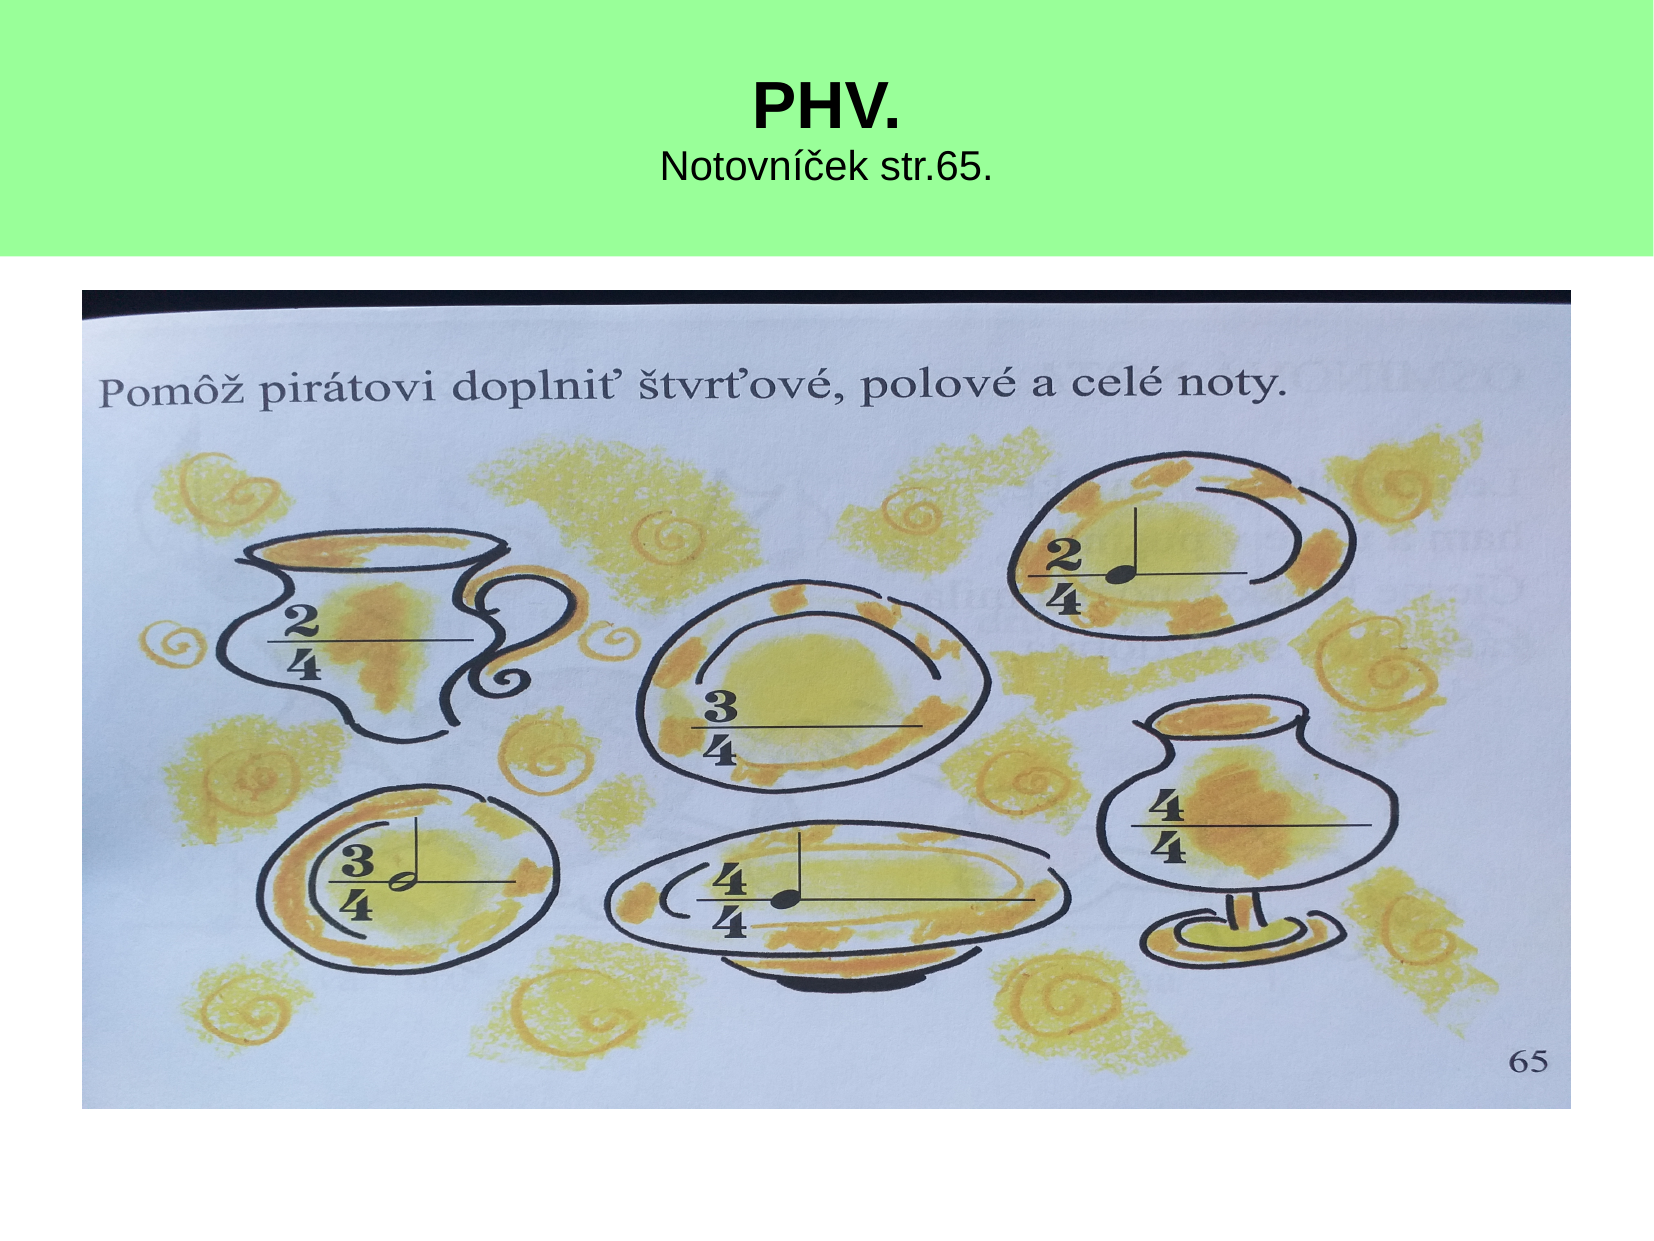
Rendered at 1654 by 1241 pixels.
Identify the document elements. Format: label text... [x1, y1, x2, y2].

picture [82, 290, 1571, 1109]
title PHV. Notovníček str.65. [0, 0, 1654, 257]
